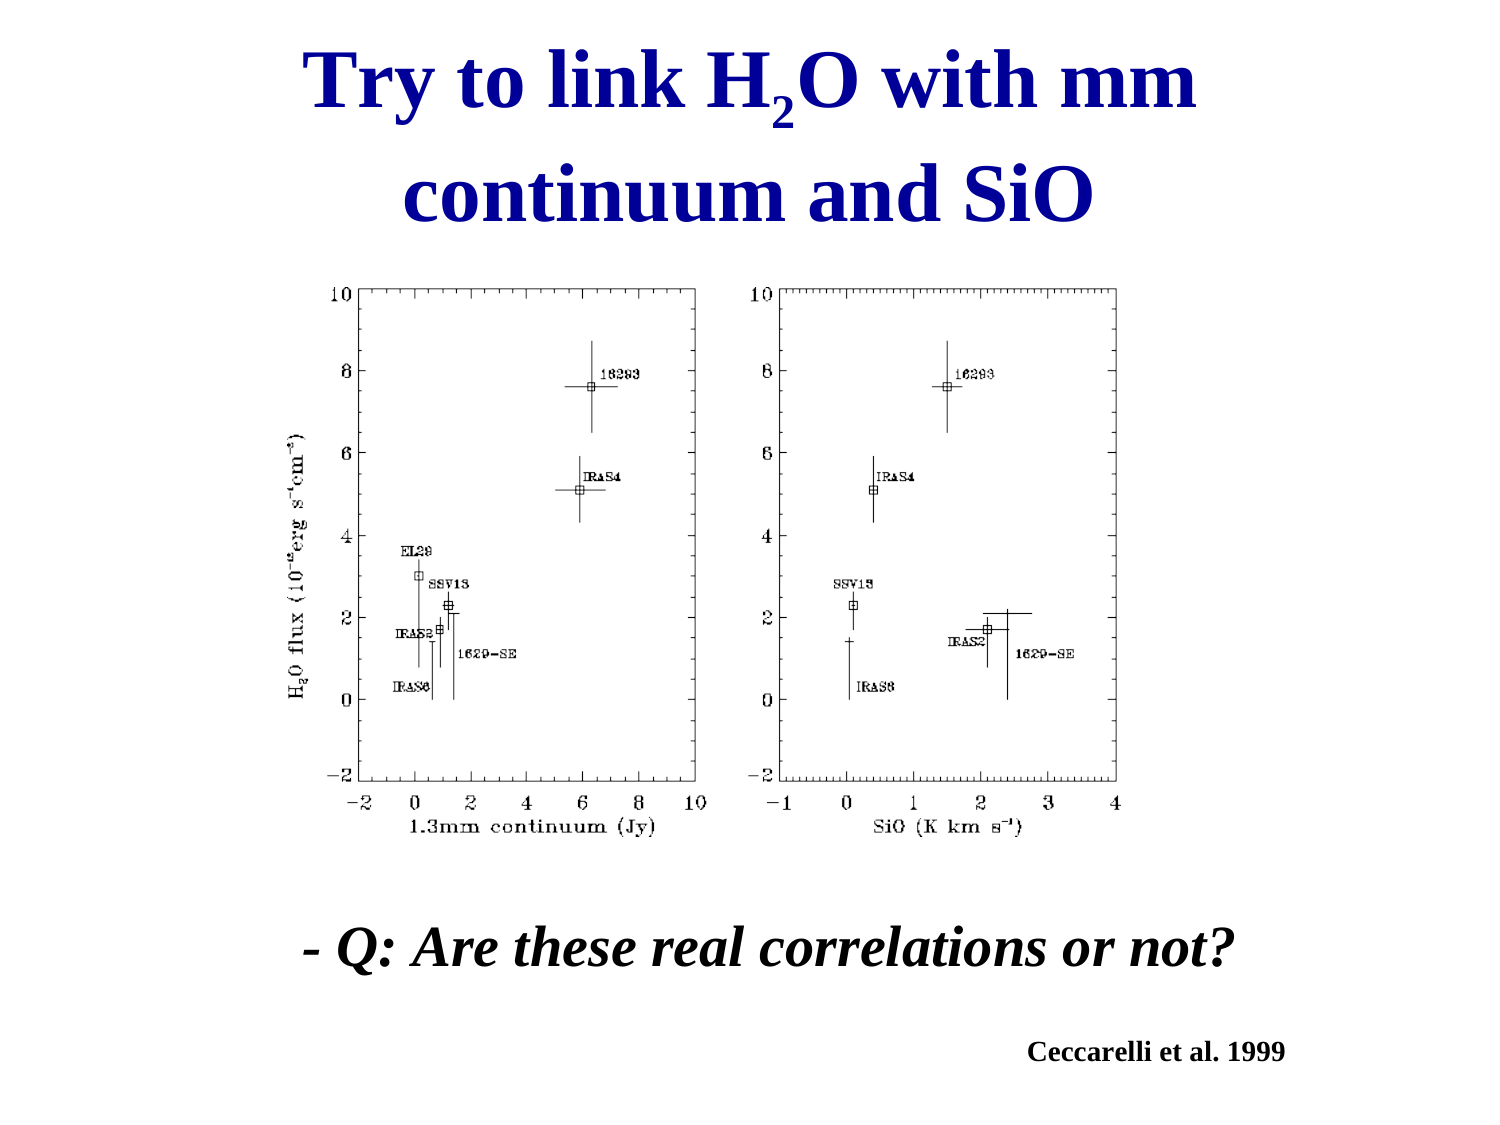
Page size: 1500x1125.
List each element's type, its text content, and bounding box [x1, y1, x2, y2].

title Try to link H2O with mm continuum and SiO [112, 16, 1388, 246]
text_box - Q: Are these real correlations or not? [287, 900, 1252, 986]
text_box Ceccarelli et al. 1999 [1012, 1024, 1302, 1076]
picture [287, 287, 1121, 837]
